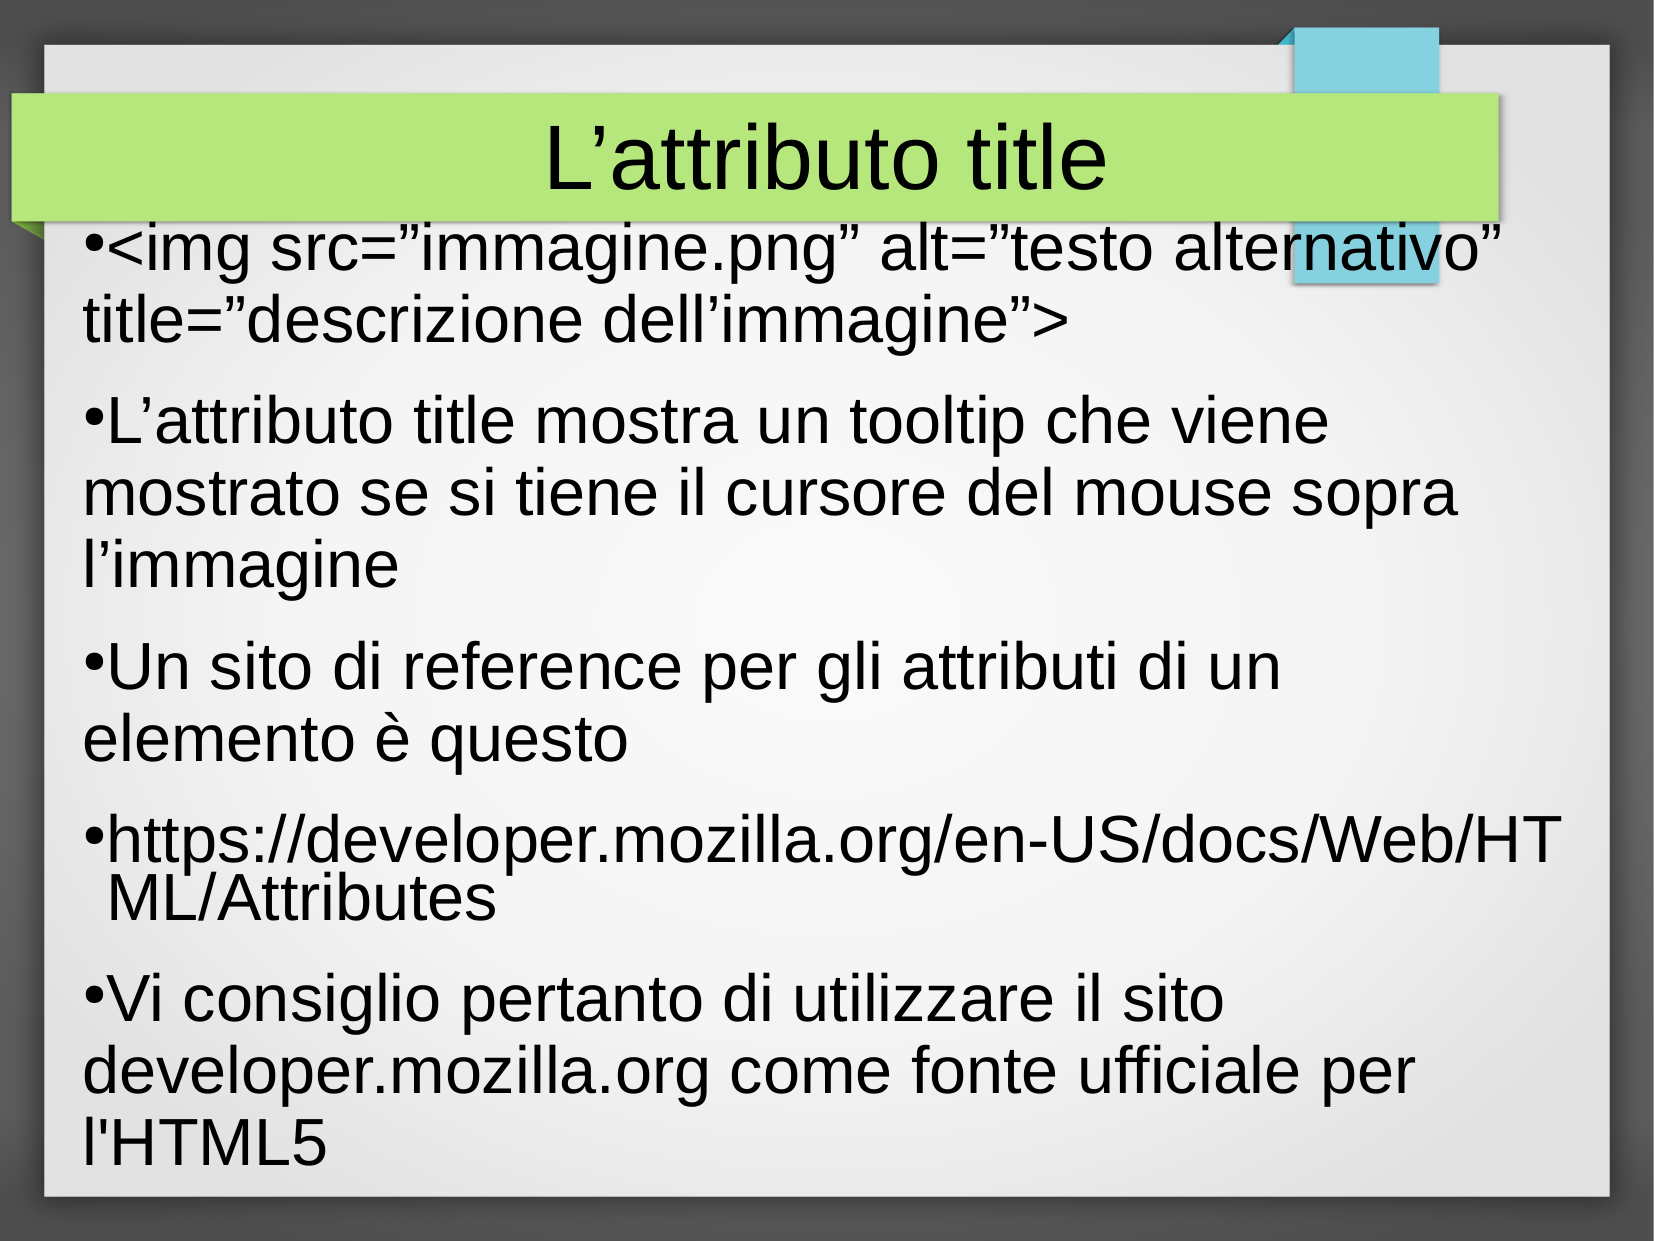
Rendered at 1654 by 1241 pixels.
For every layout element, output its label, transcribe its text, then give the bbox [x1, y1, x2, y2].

picture [0, 0, 1654, 1241]
title L’attributo title [82, 49, 1571, 212]
list <img src=”immagine.png” alt=”testo alternativo” title=”descrizione dell’immagine”> L’attributo title mostra un tooltip che viene mostrato se si tiene il cursore del mouse sopra l’immagine Un sito di reference per gli attributi di un elemento è questo https://developer.mozilla.org/en-US/docs/Web/HTML/Attributes Vi consiglio pertanto di utilizzare il sito developer.mozilla.org come fonte ufficiale per l'HTML5 [82, 212, 1571, 1193]
